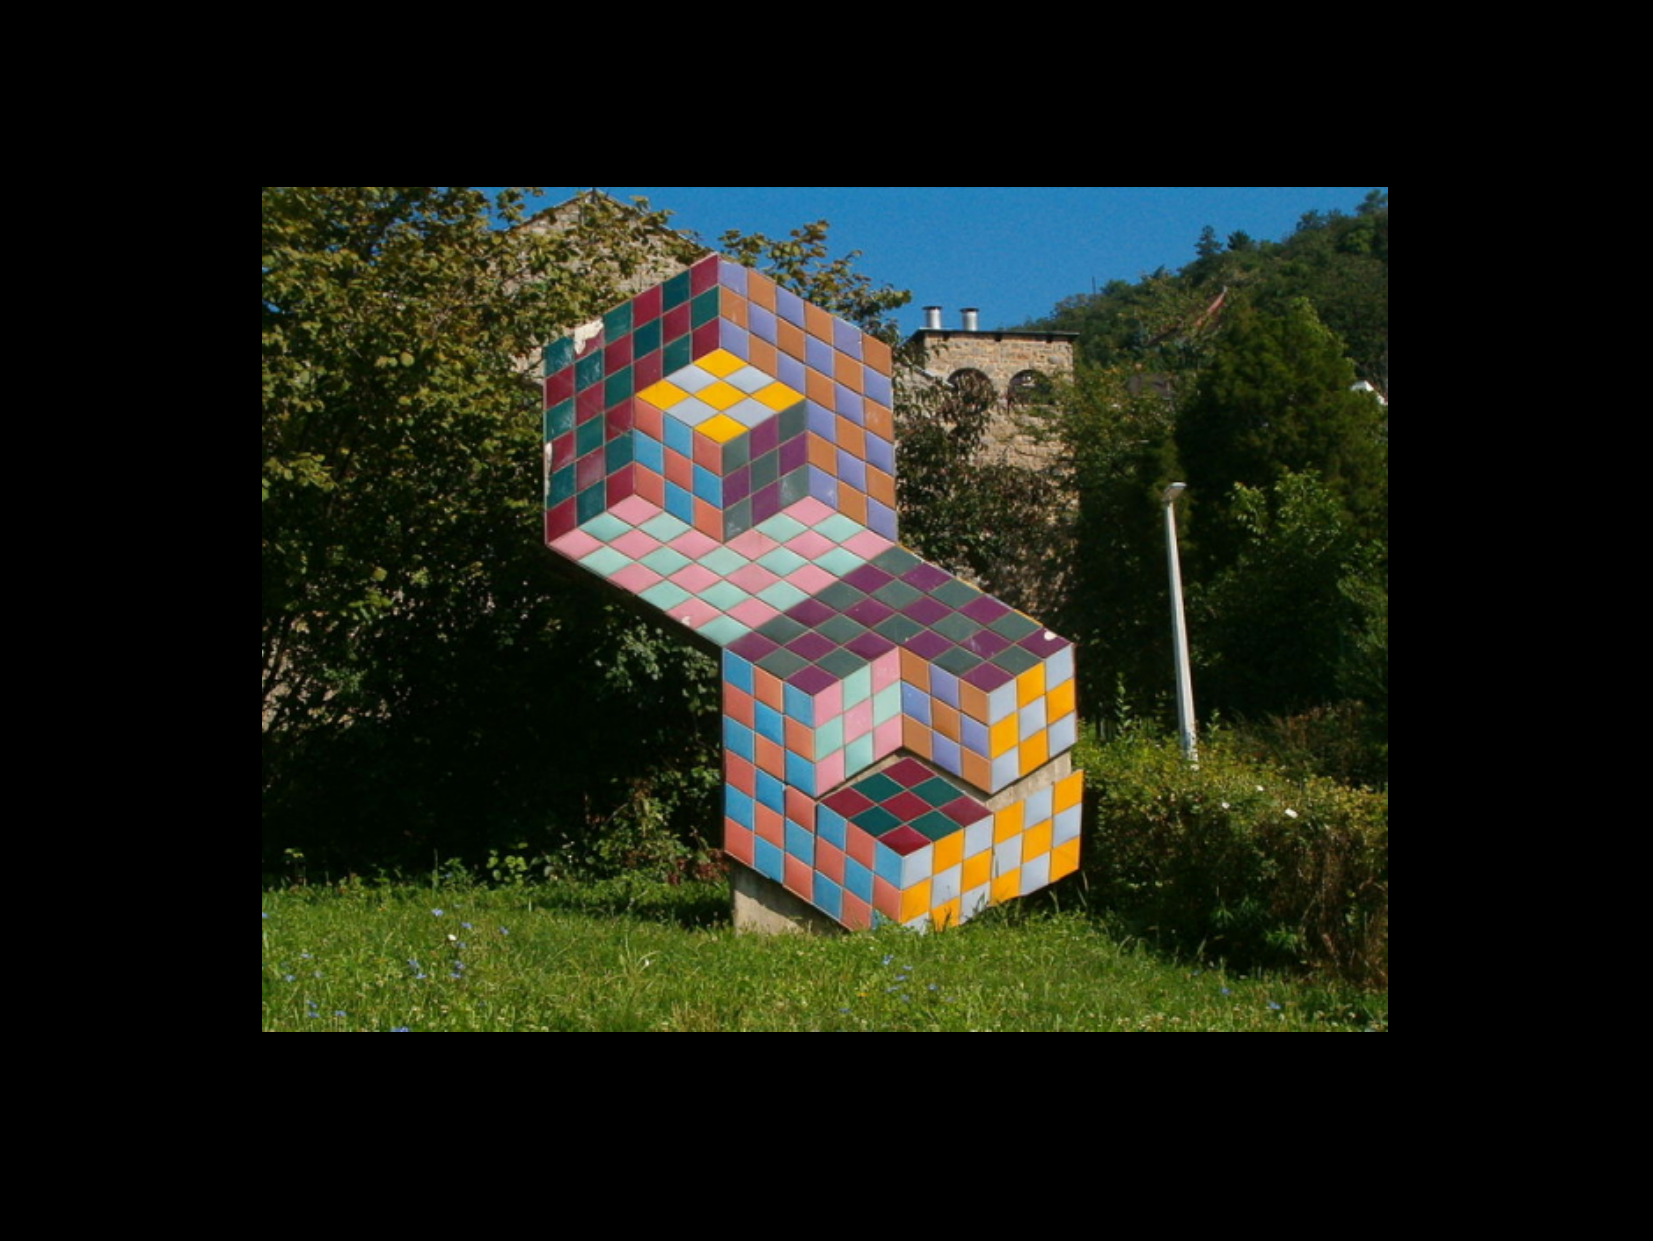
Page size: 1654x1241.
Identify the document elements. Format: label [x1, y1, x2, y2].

picture [262, 187, 1388, 1032]
